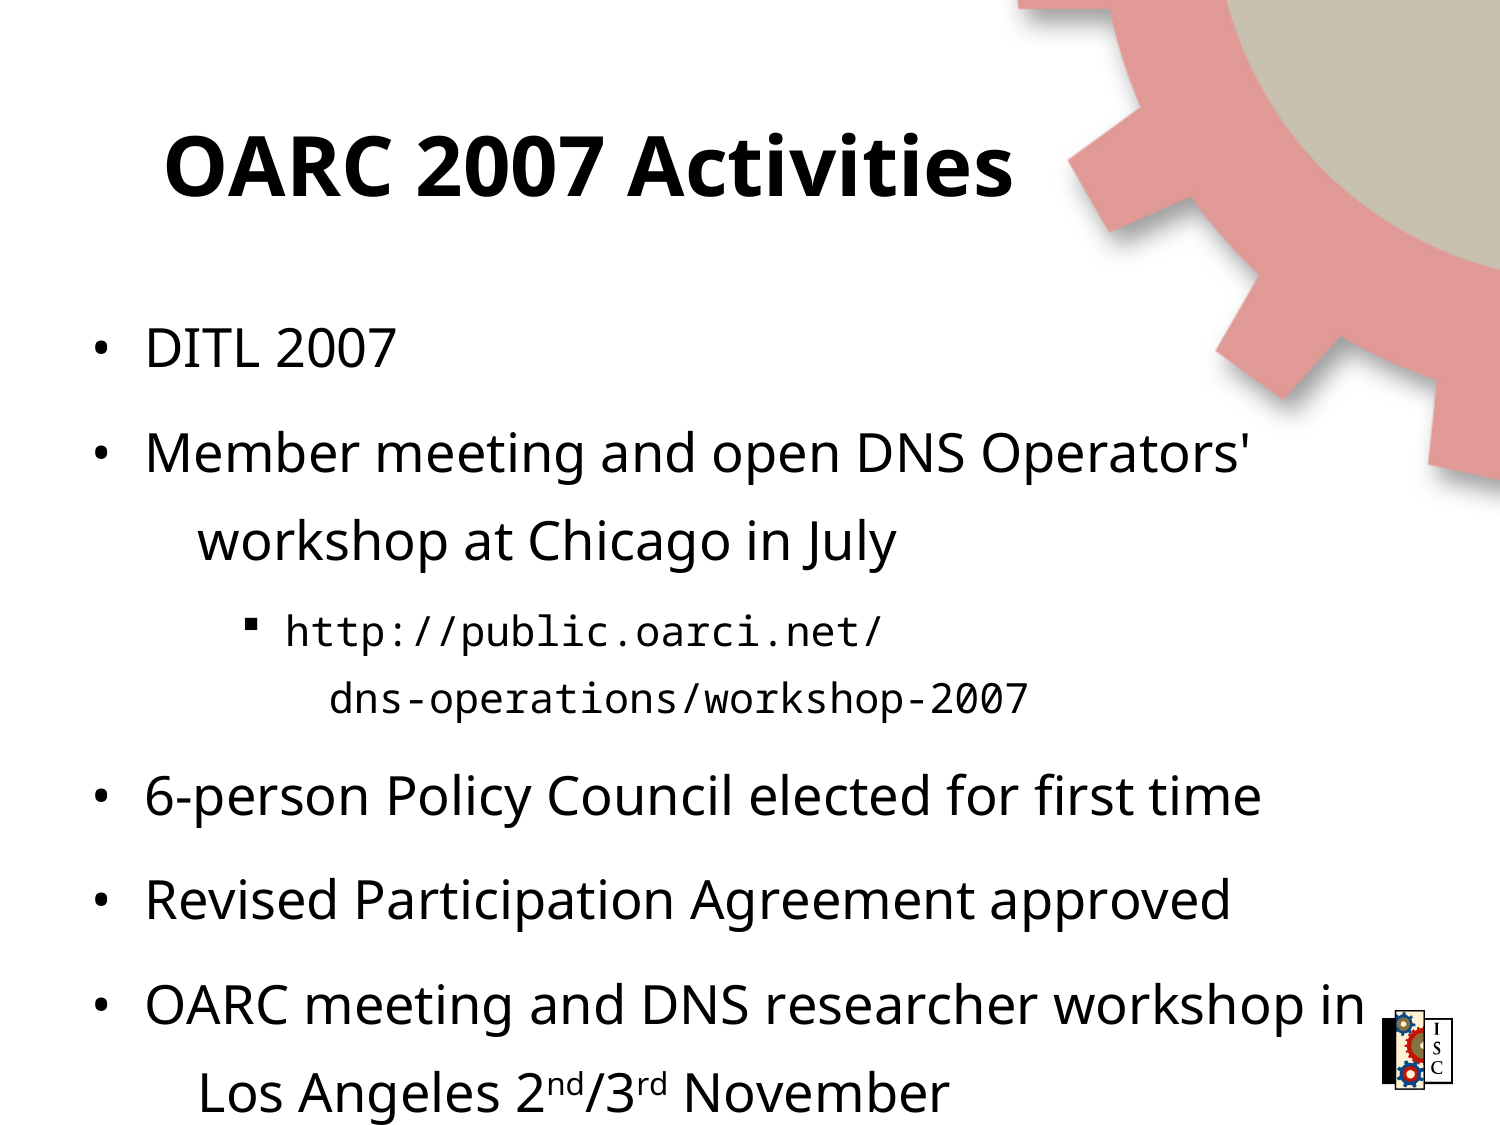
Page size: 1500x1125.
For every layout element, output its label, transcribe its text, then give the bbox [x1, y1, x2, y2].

list DITL 2007 Member meeting and open DNS Operators' workshop at Chicago in July http://public.oarci.net/ dns-operations/workshop-2007 6-person Policy Council elected for first time Revised Participation Agreement approved OARC meeting and DNS researcher workshop in Los Angeles 2nd/3rd November [91, 295, 1406, 1027]
picture [374, 1086, 390, 1109]
title OARC 2007 Activities [162, 26, 1472, 280]
picture [0, 0, 1500, 1125]
